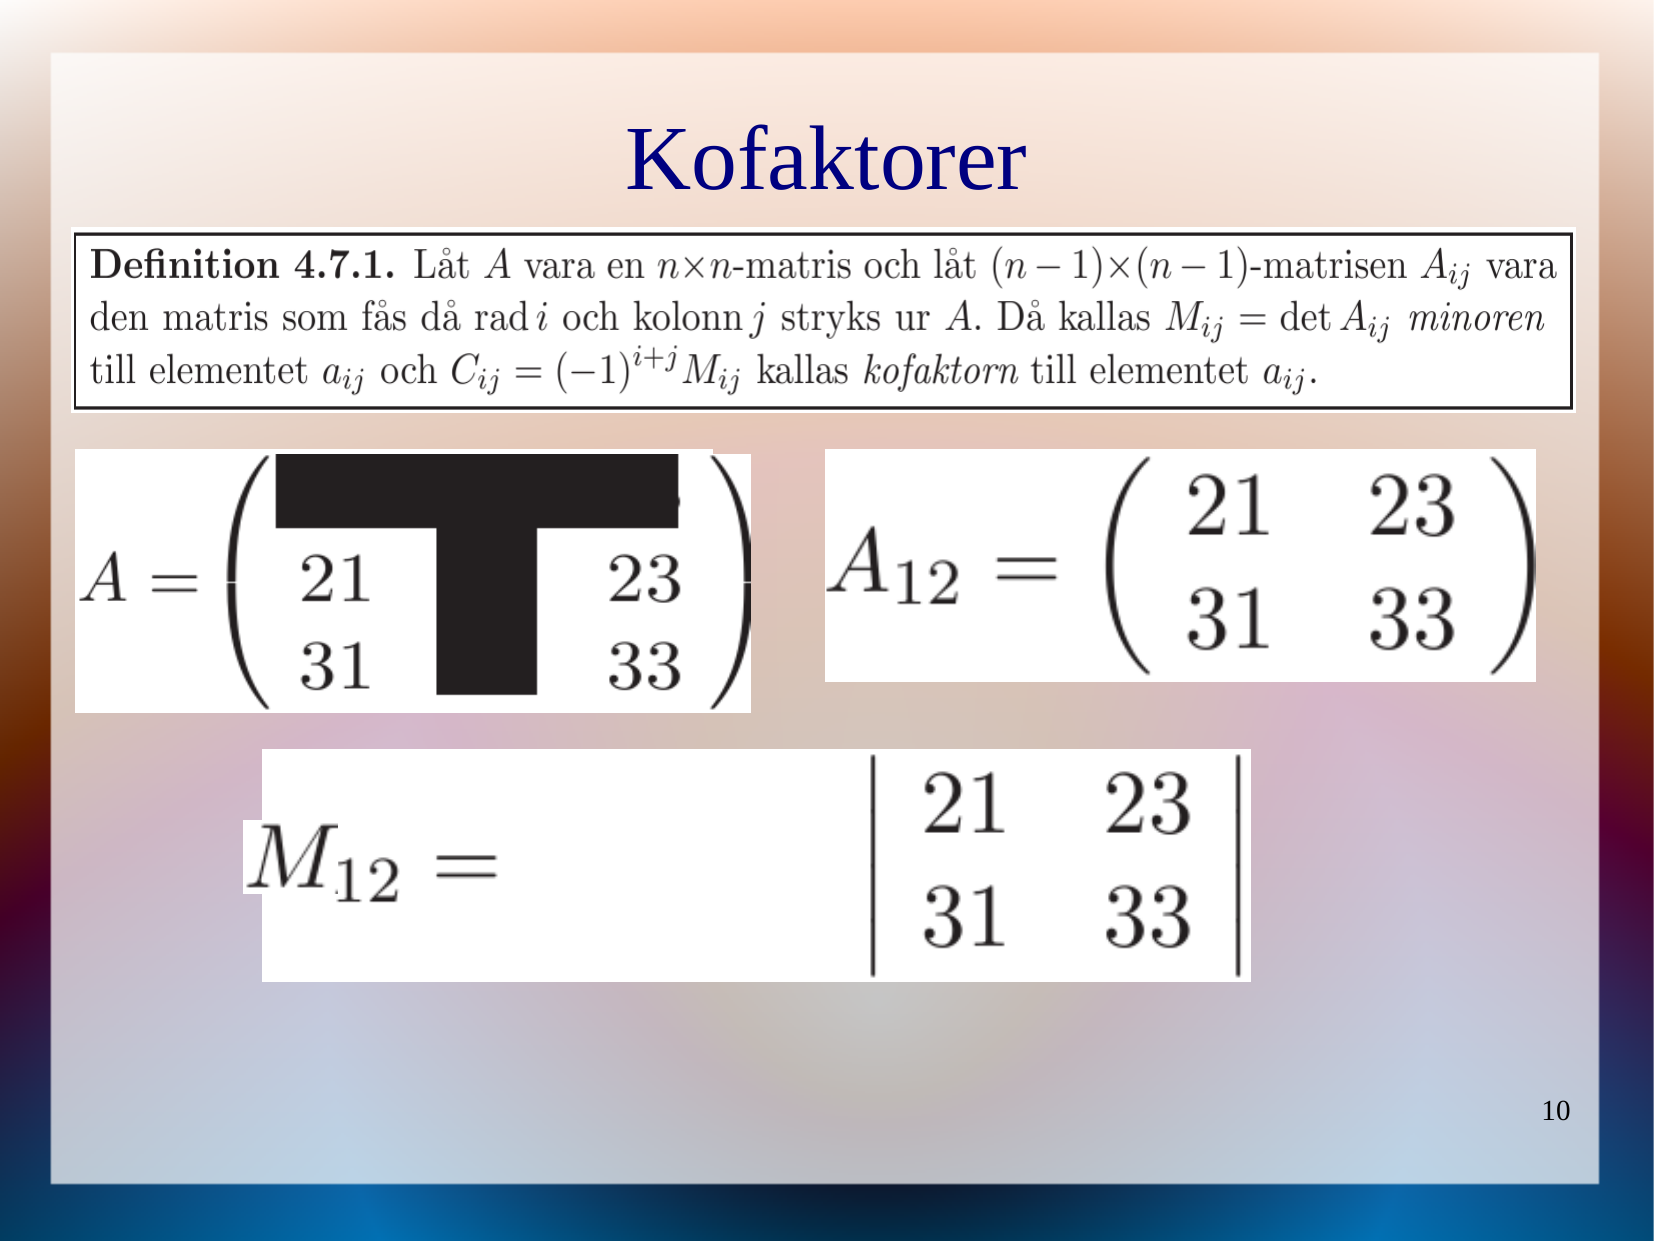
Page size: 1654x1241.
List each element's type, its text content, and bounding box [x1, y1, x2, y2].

title Kofaktorer [82, 55, 1571, 227]
picture [0, 0, 1654, 1241]
